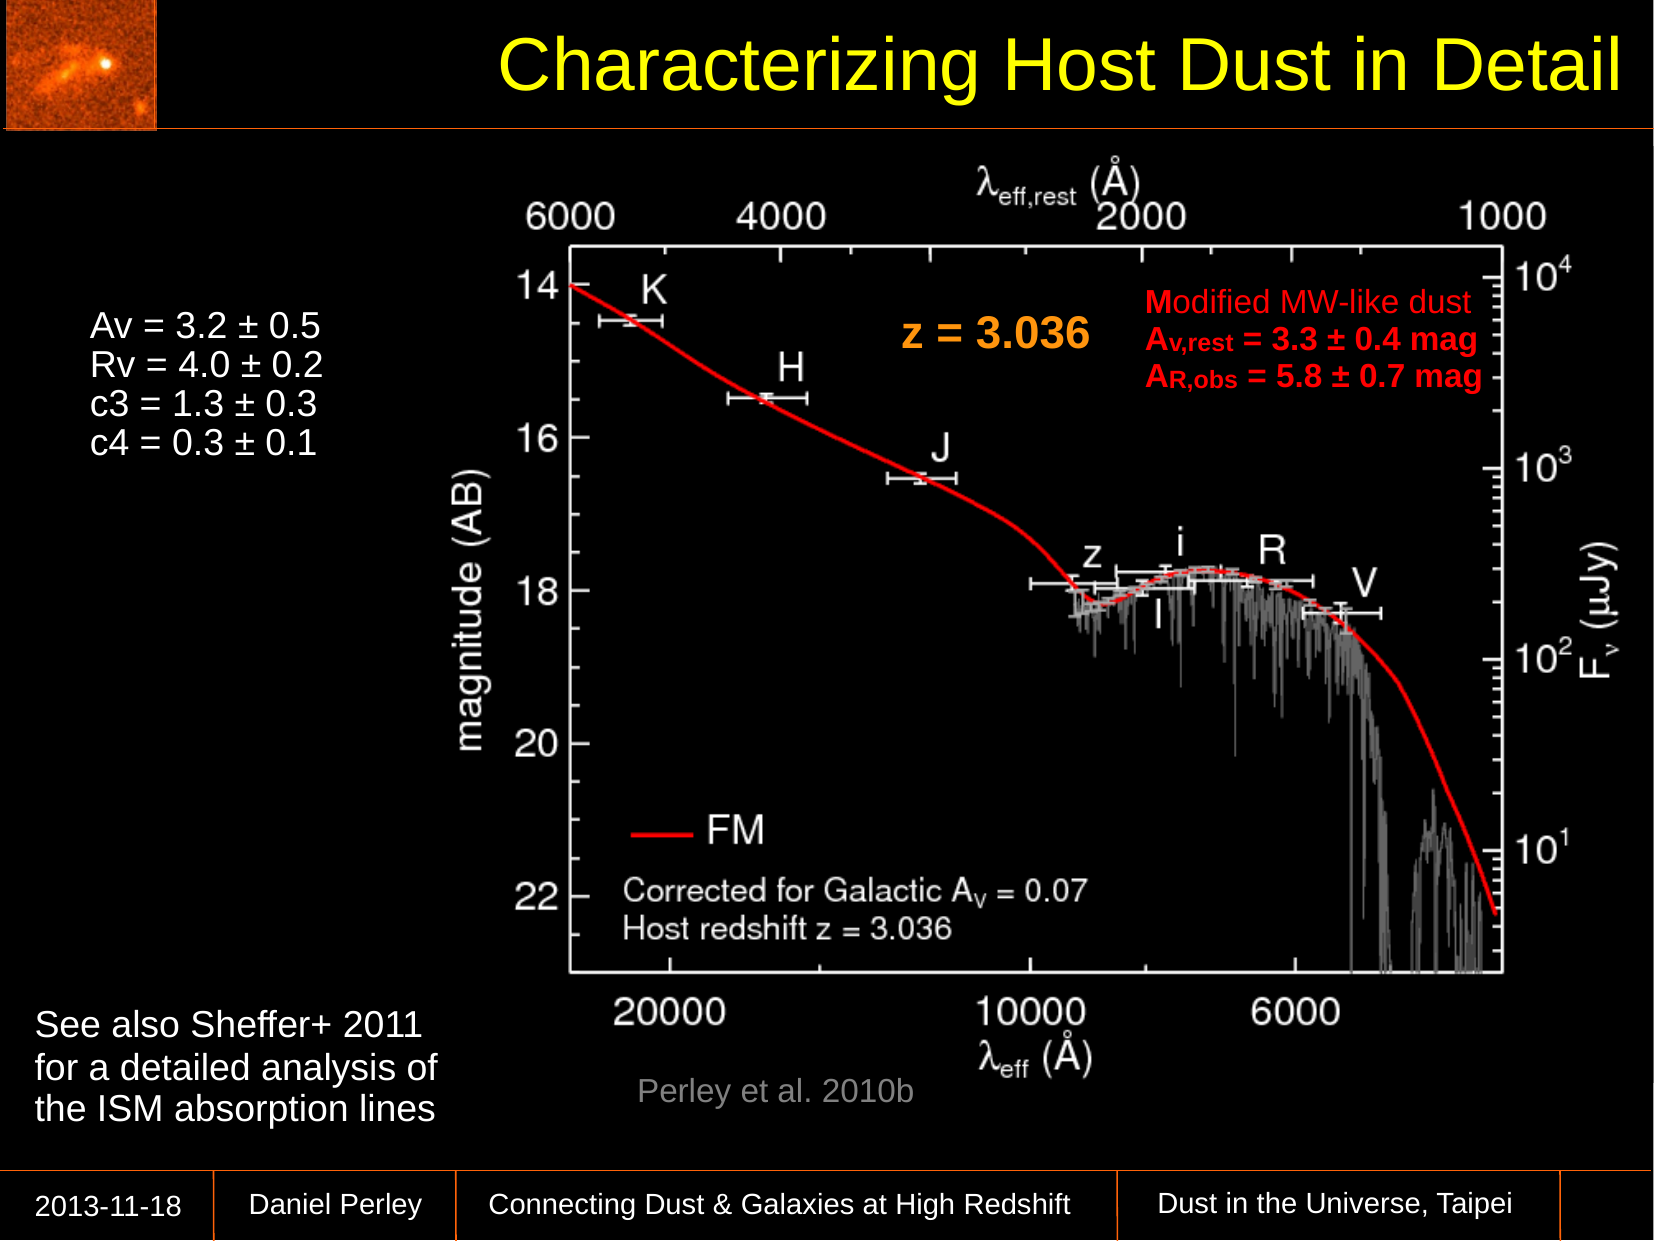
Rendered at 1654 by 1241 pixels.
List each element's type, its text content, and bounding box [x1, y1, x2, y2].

title Characterizing Host Dust in Detail [187, 21, 1624, 108]
text_box Modified MW-like dust Av,rest = 3.3 ± 0.4 mag AR,obs = 5.8 ± 0.7 mag [1130, 276, 1527, 442]
picture [419, 146, 1654, 1083]
text_box See also Sheffer+ 2011 for a detailed analysis of the ISM absorption lines [19, 996, 470, 1138]
picture [7, 0, 154, 128]
text_box Perley et al. 2010b [554, 1065, 930, 1118]
text_box Av = 3.2 ± 0.5 Rv = 4.0 ± 0.2 c3 = 1.3 ± 0.3 c4 = 0.3 ± 0.1 [75, 300, 339, 474]
text_box z = 3.036 [886, 300, 1112, 367]
